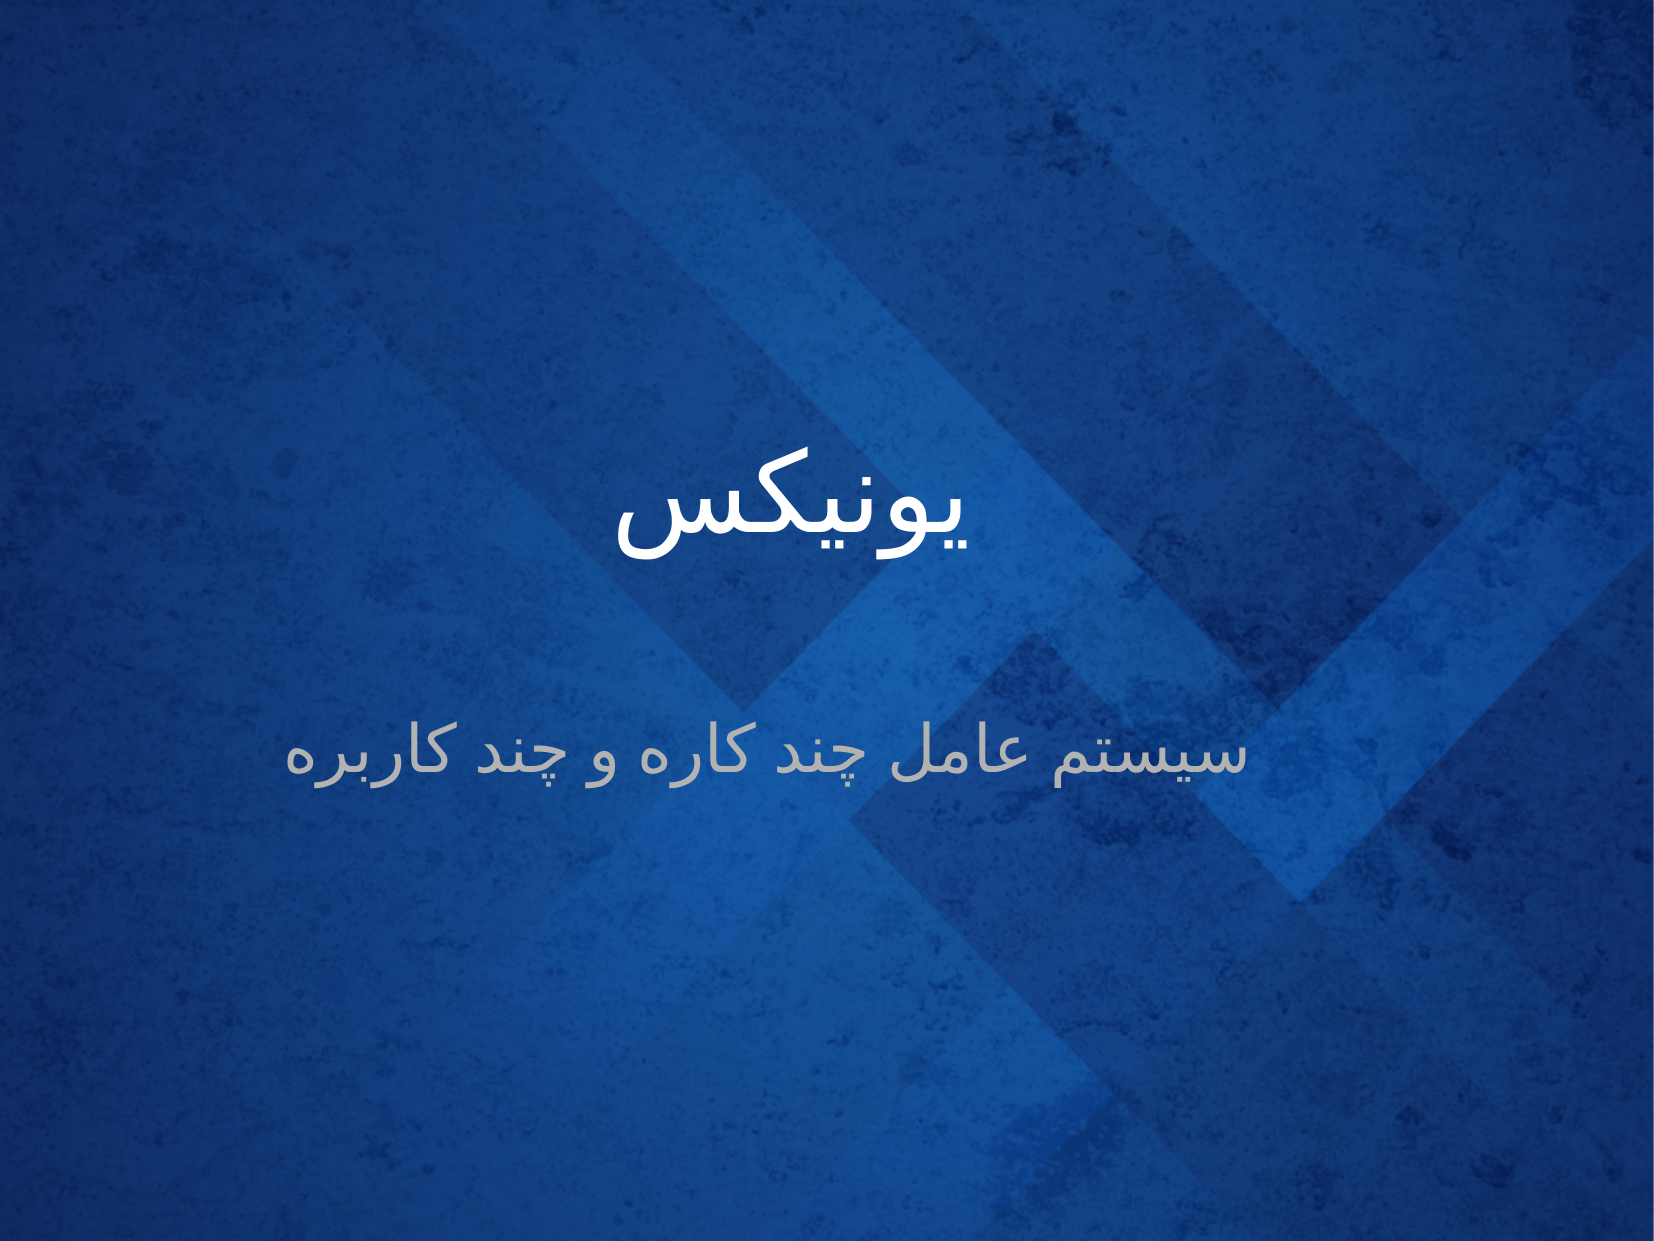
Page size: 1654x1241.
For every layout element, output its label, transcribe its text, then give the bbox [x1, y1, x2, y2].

subtitle سیستم عامل چند کاره و چند کاربره [194, 686, 1341, 827]
picture [0, 0, 1654, 1241]
title یونیکس [194, 383, 1388, 628]
